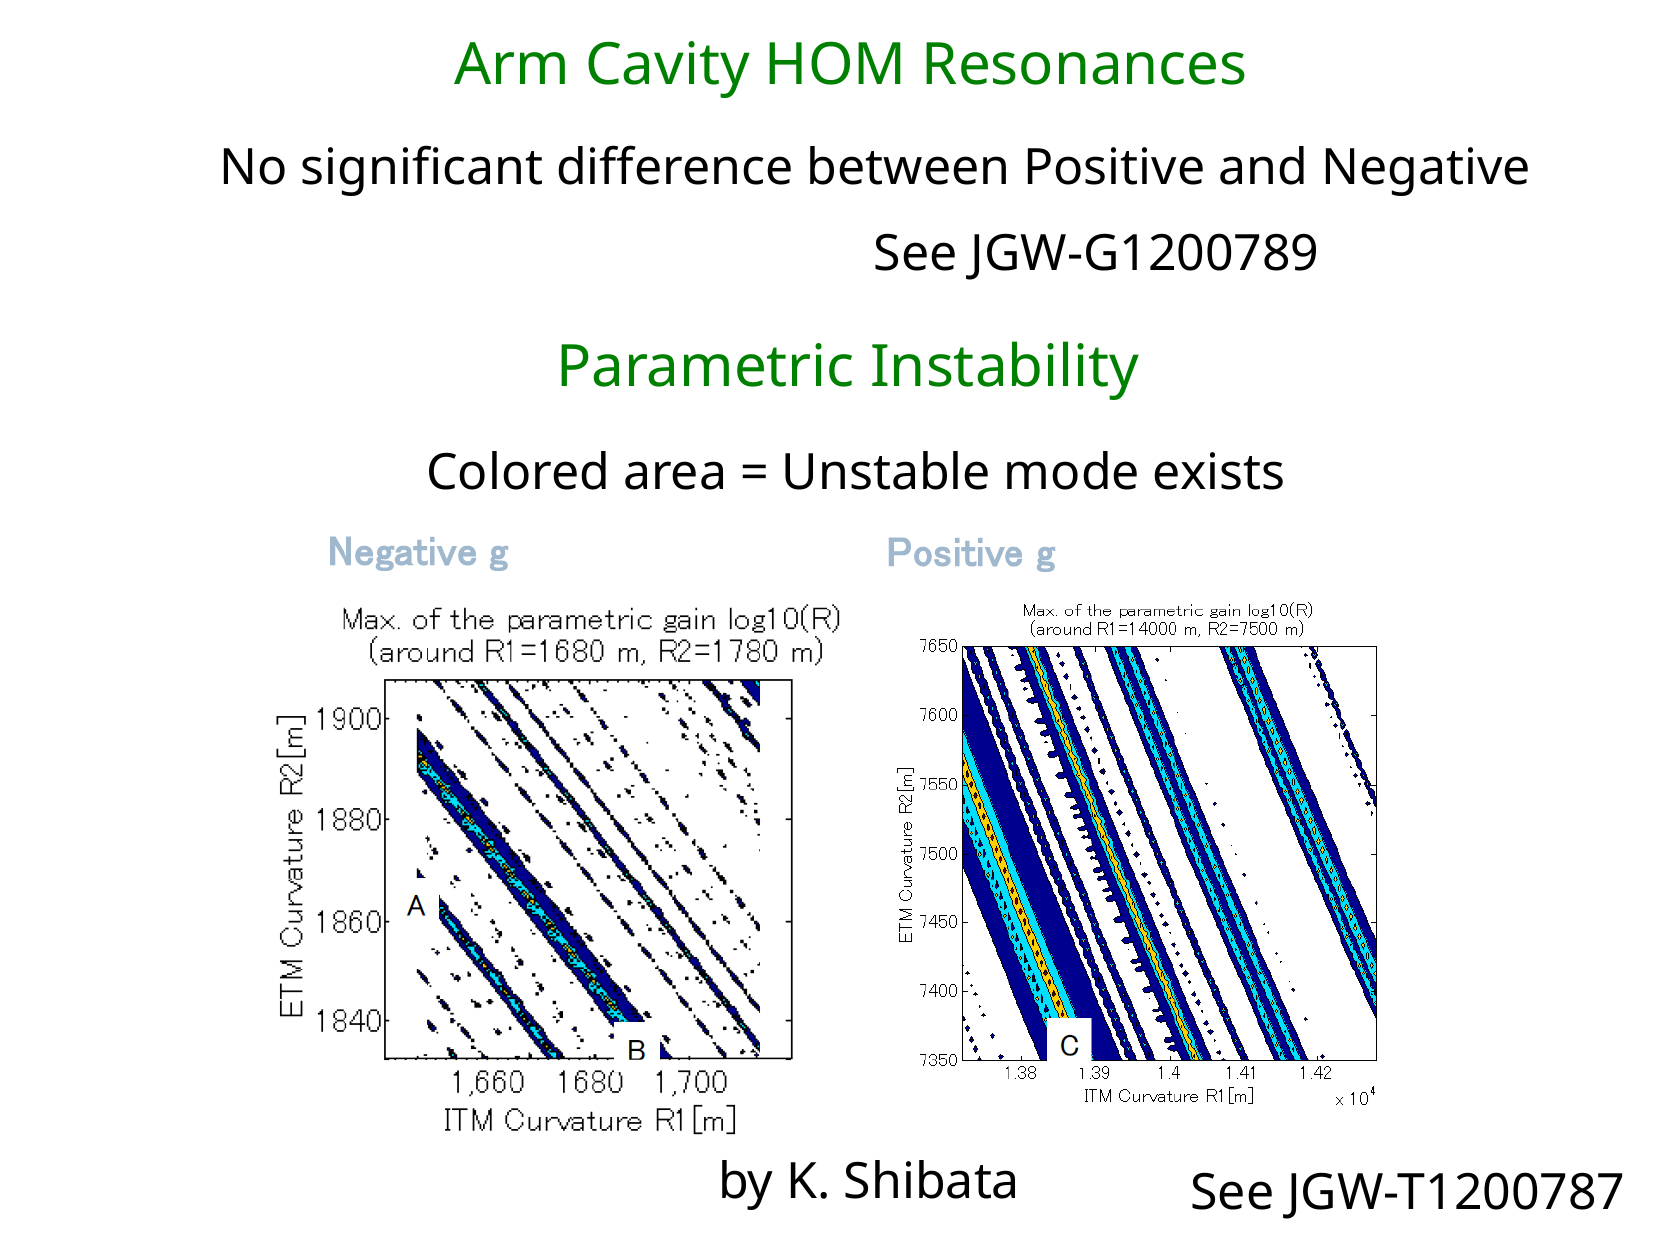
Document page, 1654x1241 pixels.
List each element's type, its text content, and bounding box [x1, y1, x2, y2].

text_box Colored area = Unstable mode exists [411, 428, 1251, 504]
picture [262, 520, 1423, 1149]
text_box Arm Cavity HOM Resonances [439, 15, 1216, 100]
text_box No significant difference between Positive and Negative [204, 123, 1448, 199]
text_box by K. Shibata [703, 1138, 1022, 1214]
text_box See JGW-G1200789 [858, 209, 1324, 285]
text_box Parametric Instability [541, 316, 1113, 402]
text_box See JGW-T1200787 [1175, 1148, 1634, 1225]
